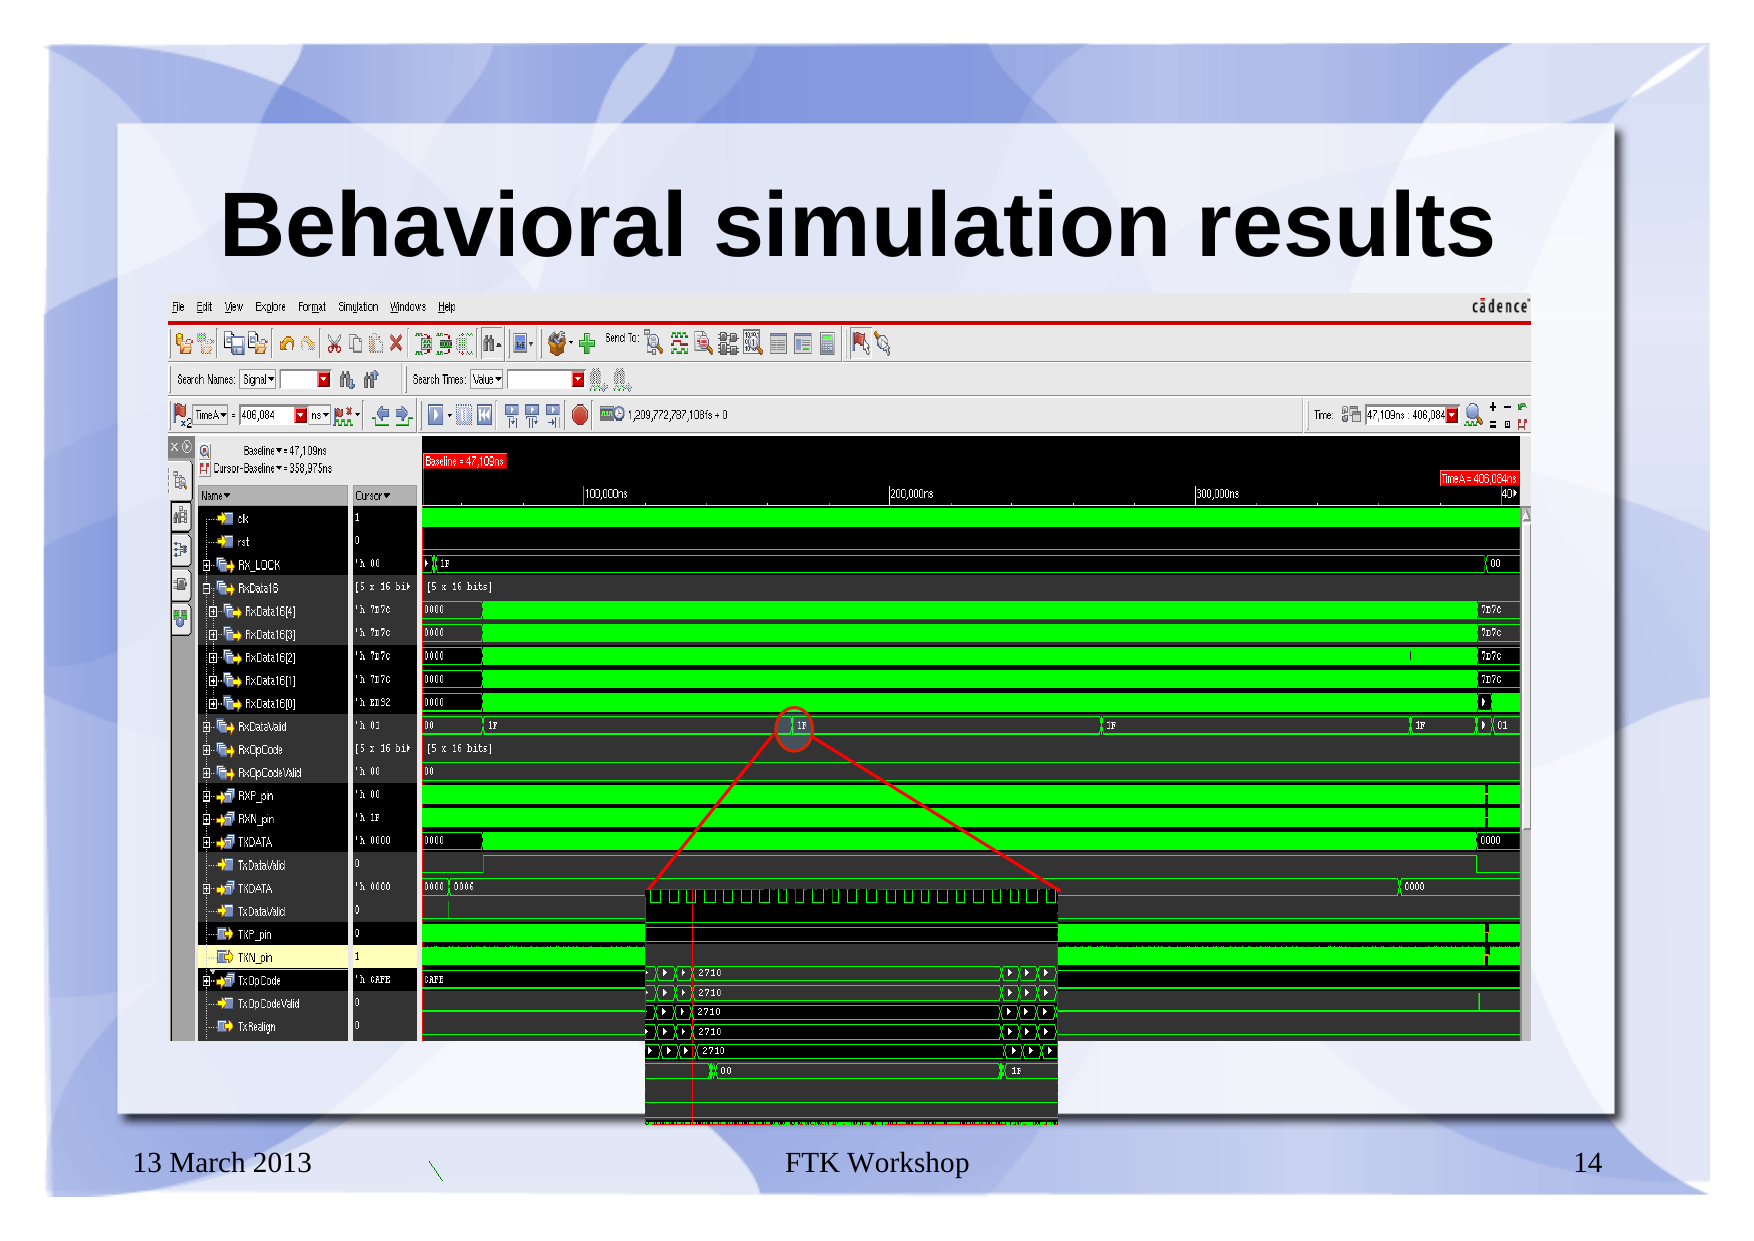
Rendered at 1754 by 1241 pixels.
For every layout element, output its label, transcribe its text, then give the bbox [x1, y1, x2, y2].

text_box [775, 707, 813, 752]
picture [43, 43, 1710, 1197]
title Behavioral simulation results [126, 127, 1591, 321]
